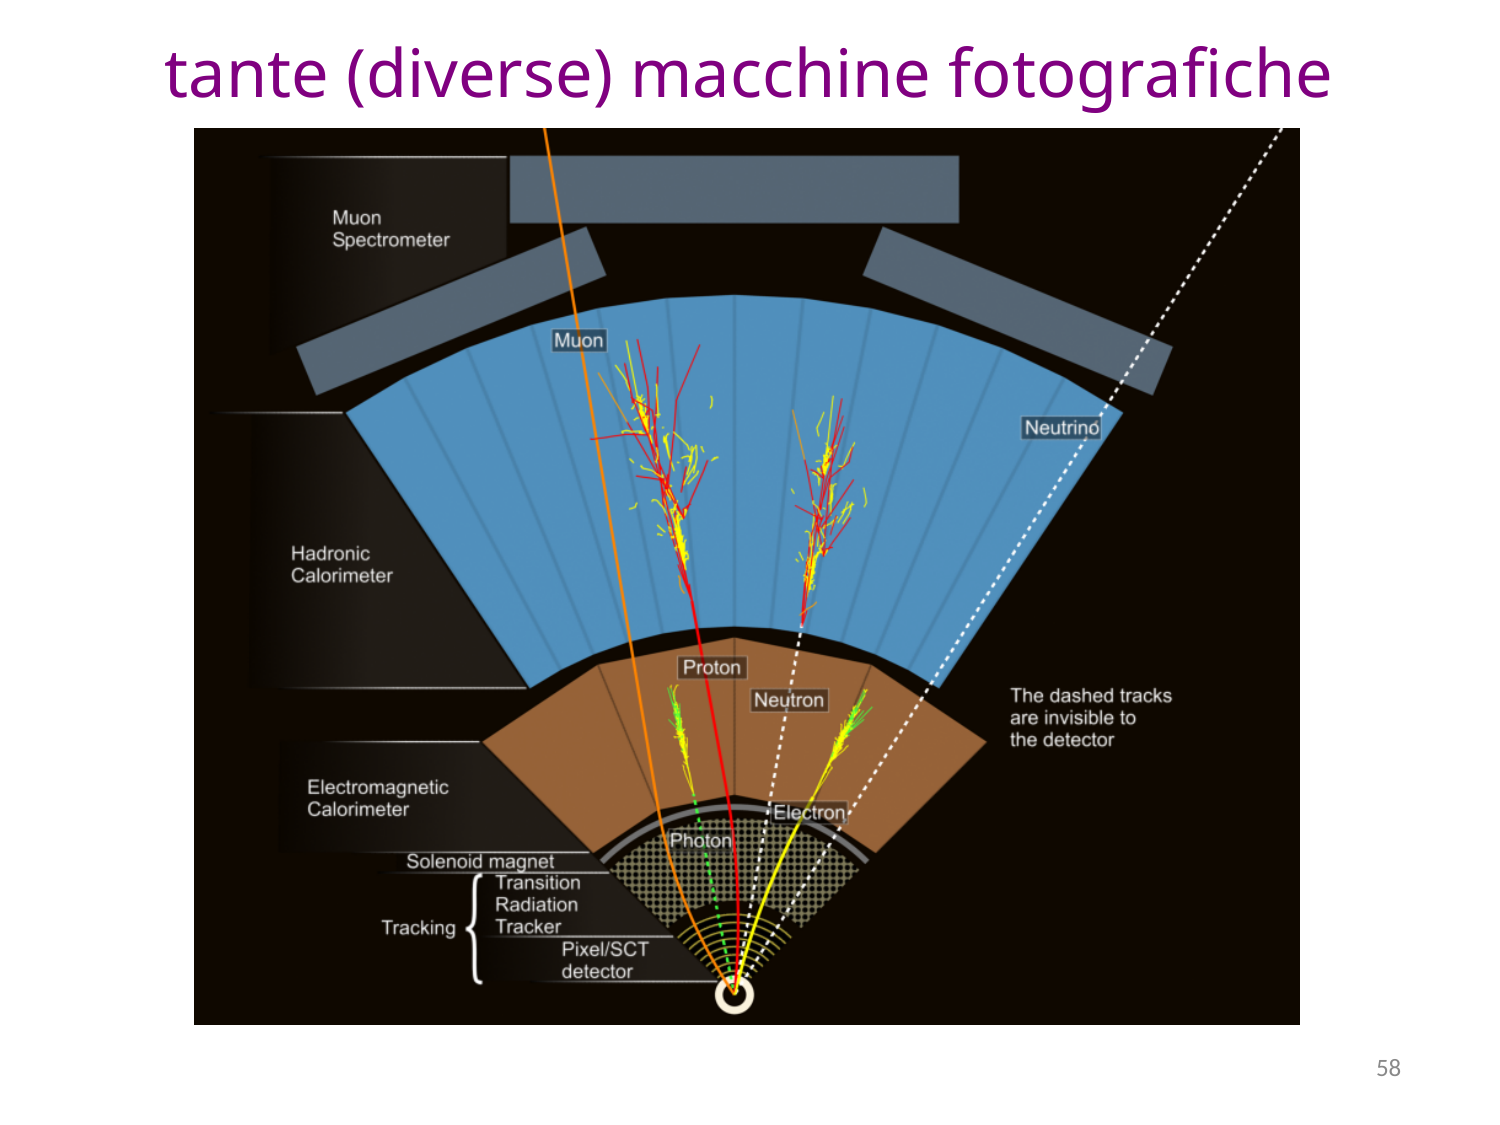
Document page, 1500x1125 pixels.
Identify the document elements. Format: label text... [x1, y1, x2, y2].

picture [194, 128, 1300, 1025]
text_box tante (diverse) macchine fotografiche [41, 0, 1459, 132]
text_box <numero> [1074, 1042, 1417, 1095]
